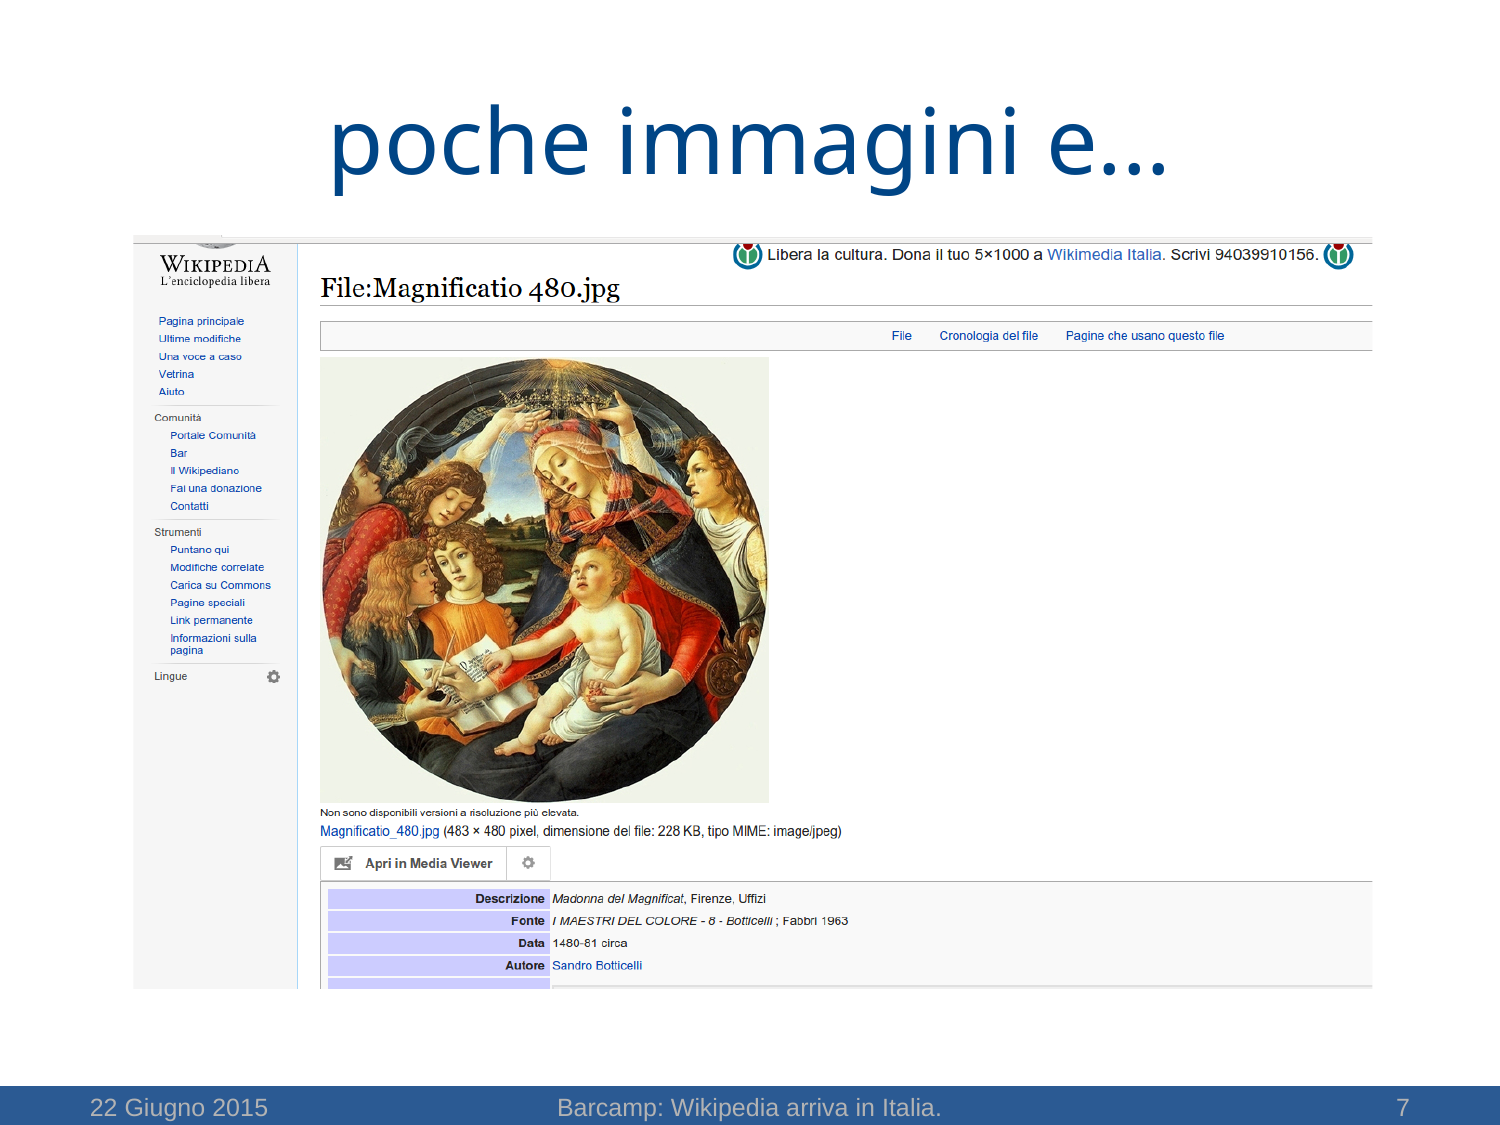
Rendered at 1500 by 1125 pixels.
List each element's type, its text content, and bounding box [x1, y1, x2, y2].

picture [0, 1086, 1500, 1125]
picture [133, 235, 1373, 989]
title poche immagini e... [75, 45, 1425, 233]
